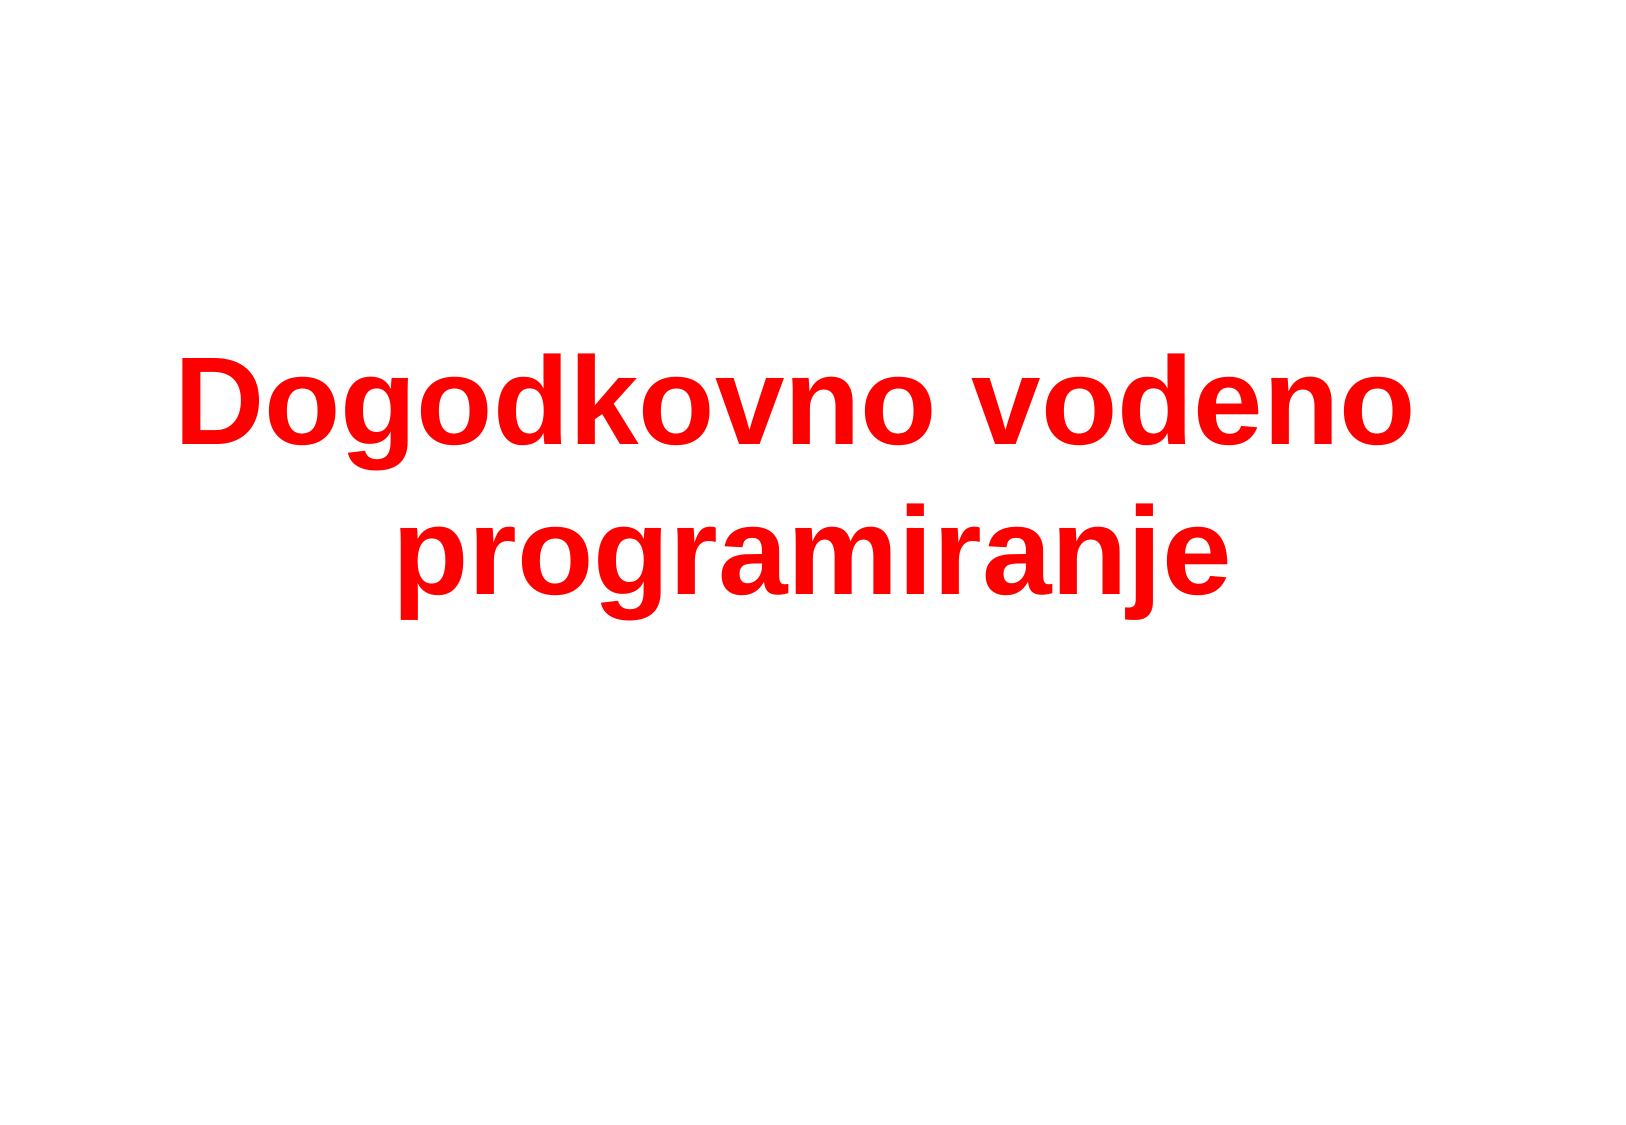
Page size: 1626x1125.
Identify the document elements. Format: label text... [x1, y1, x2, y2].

title Dogodkovno vodeno programiranje [121, 312, 1504, 628]
